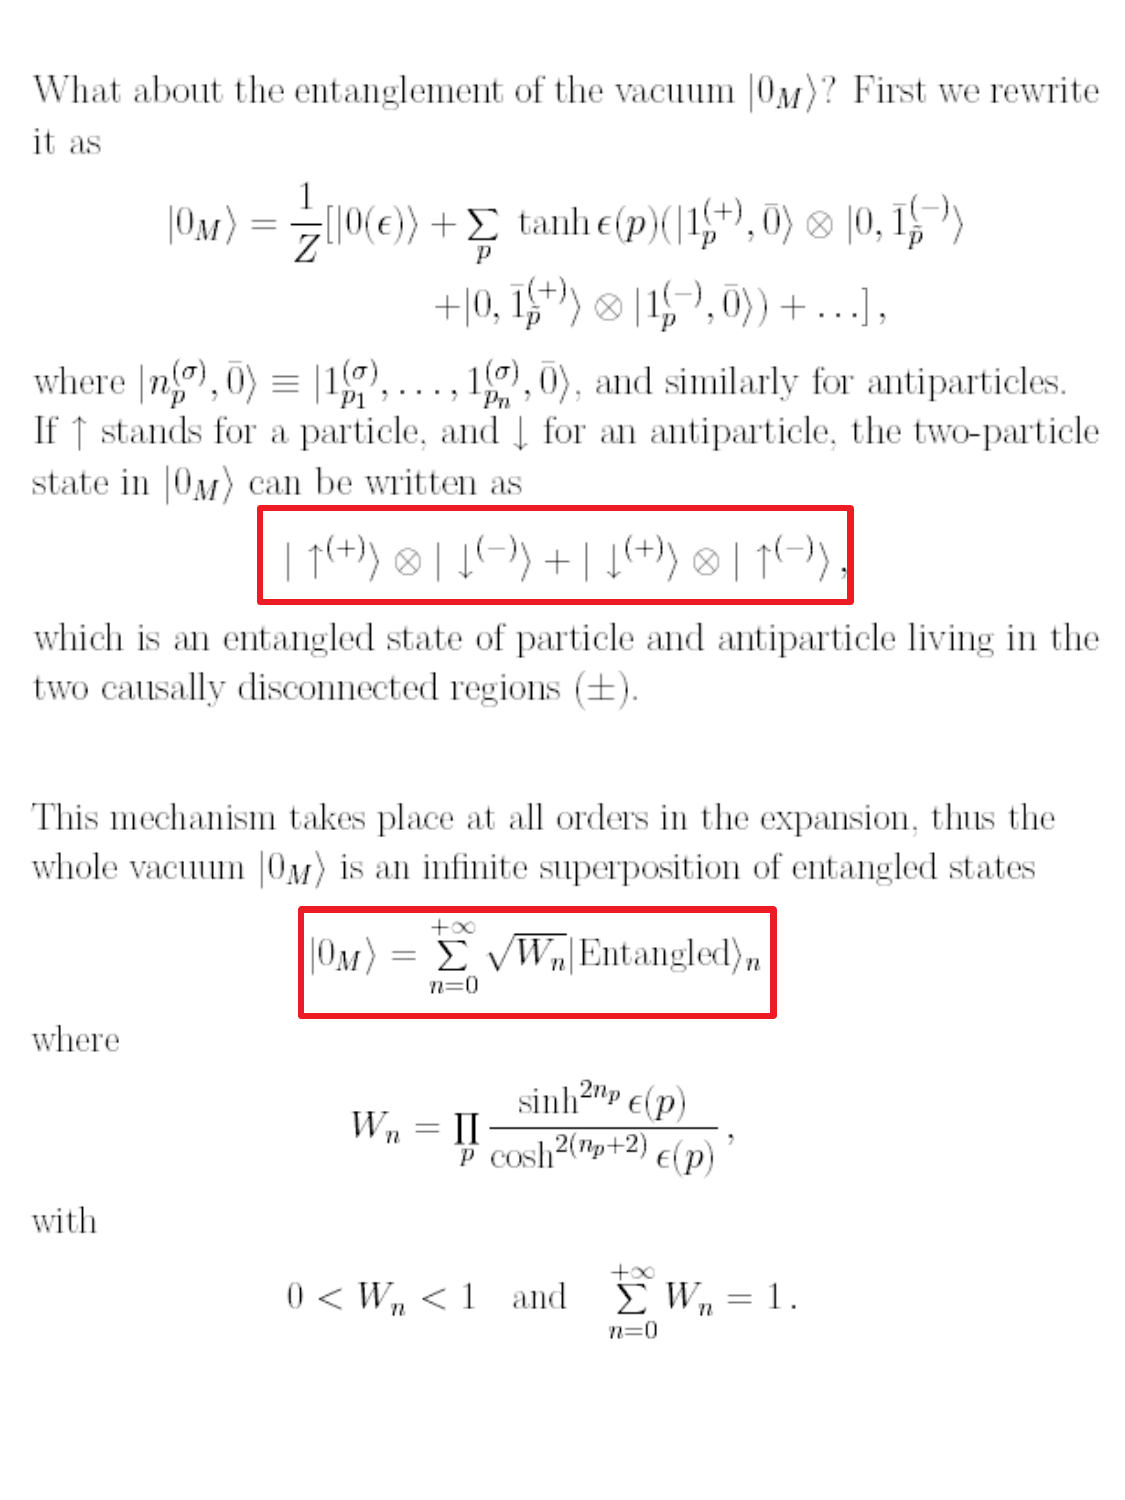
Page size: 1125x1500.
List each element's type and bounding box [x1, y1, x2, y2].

picture [24, 793, 1063, 1346]
picture [24, 61, 1113, 713]
